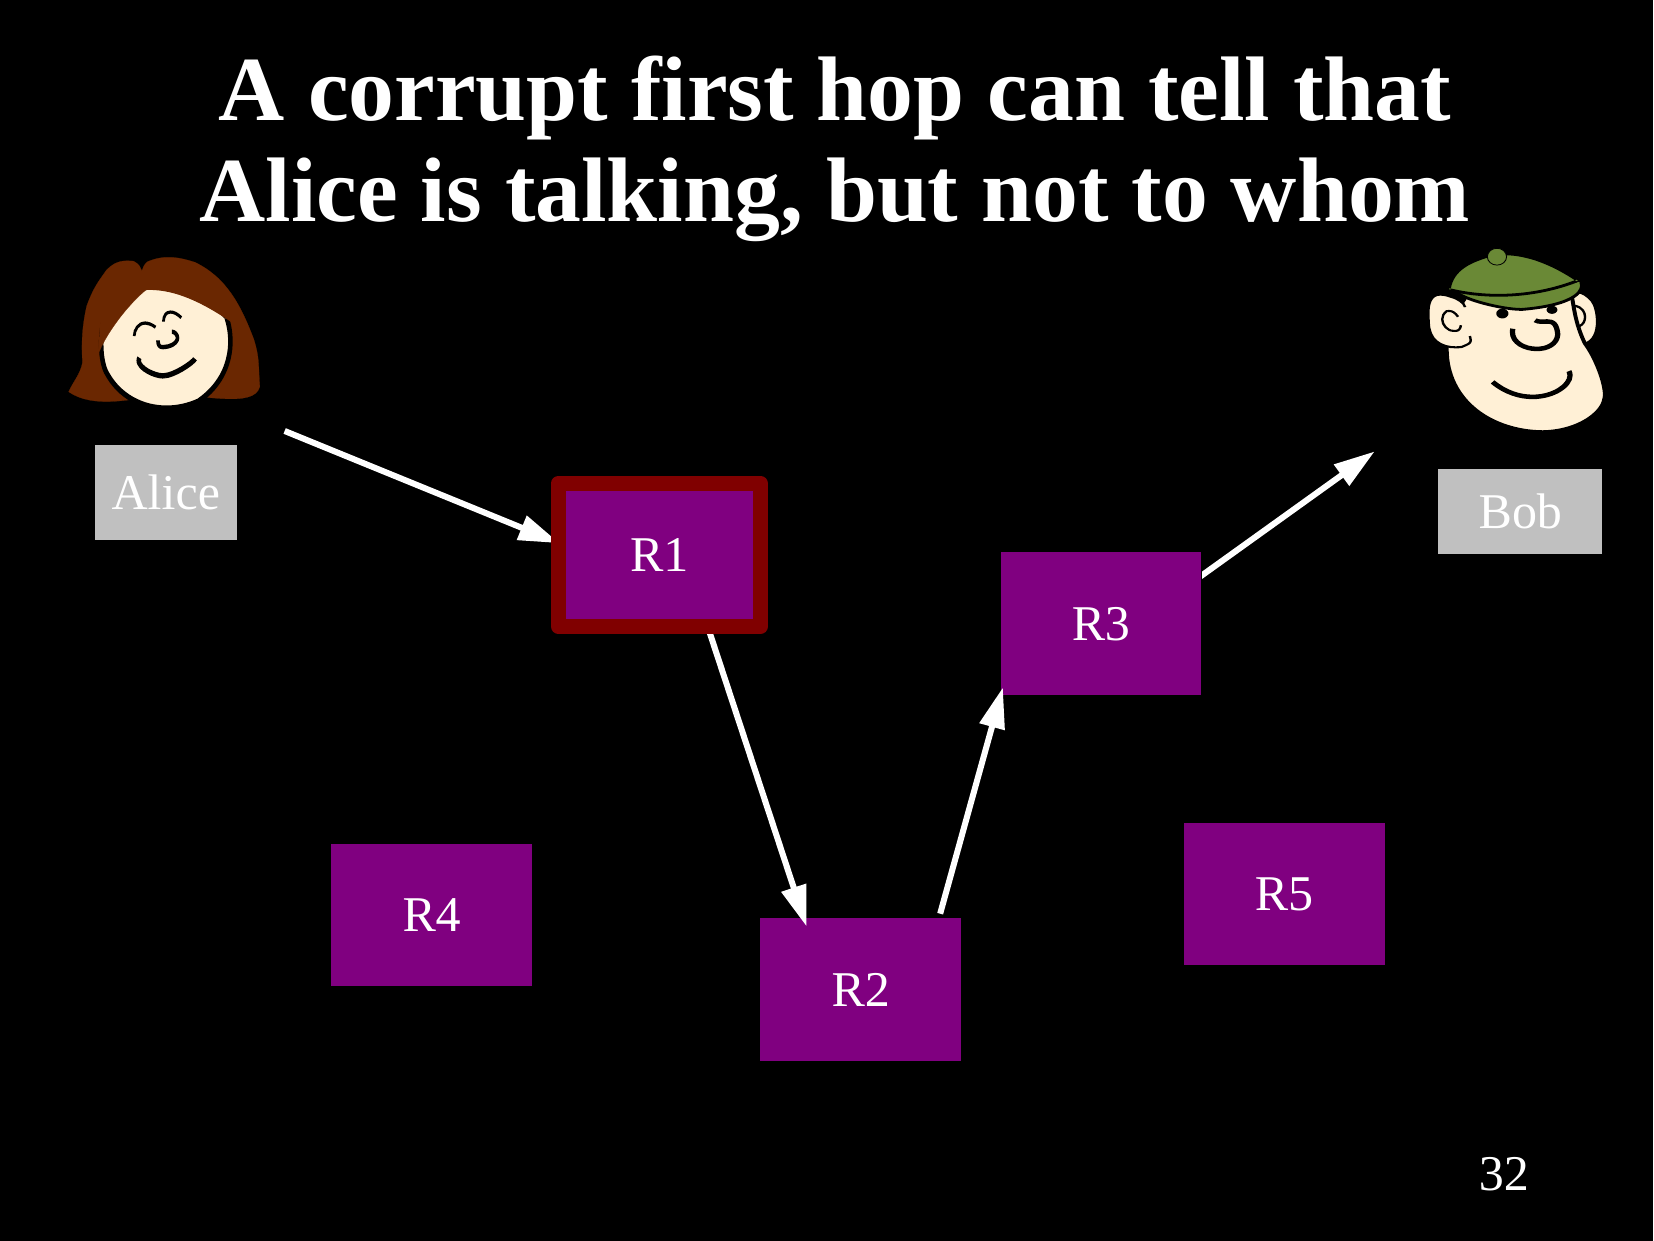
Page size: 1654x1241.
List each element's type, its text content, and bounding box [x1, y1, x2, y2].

text_box R3 [1000, 551, 1202, 696]
text_box R2 [759, 917, 962, 1062]
title A corrupt first hop can tell that Alice is talking, but not to whom [130, 28, 1542, 252]
text_box Alice [94, 444, 238, 541]
text_box R4 [330, 843, 533, 987]
picture [1426, 245, 1607, 434]
text_box R5 [1183, 822, 1386, 966]
text_box Bob [1437, 468, 1603, 555]
text_box R1 [558, 483, 761, 627]
picture [68, 256, 261, 411]
